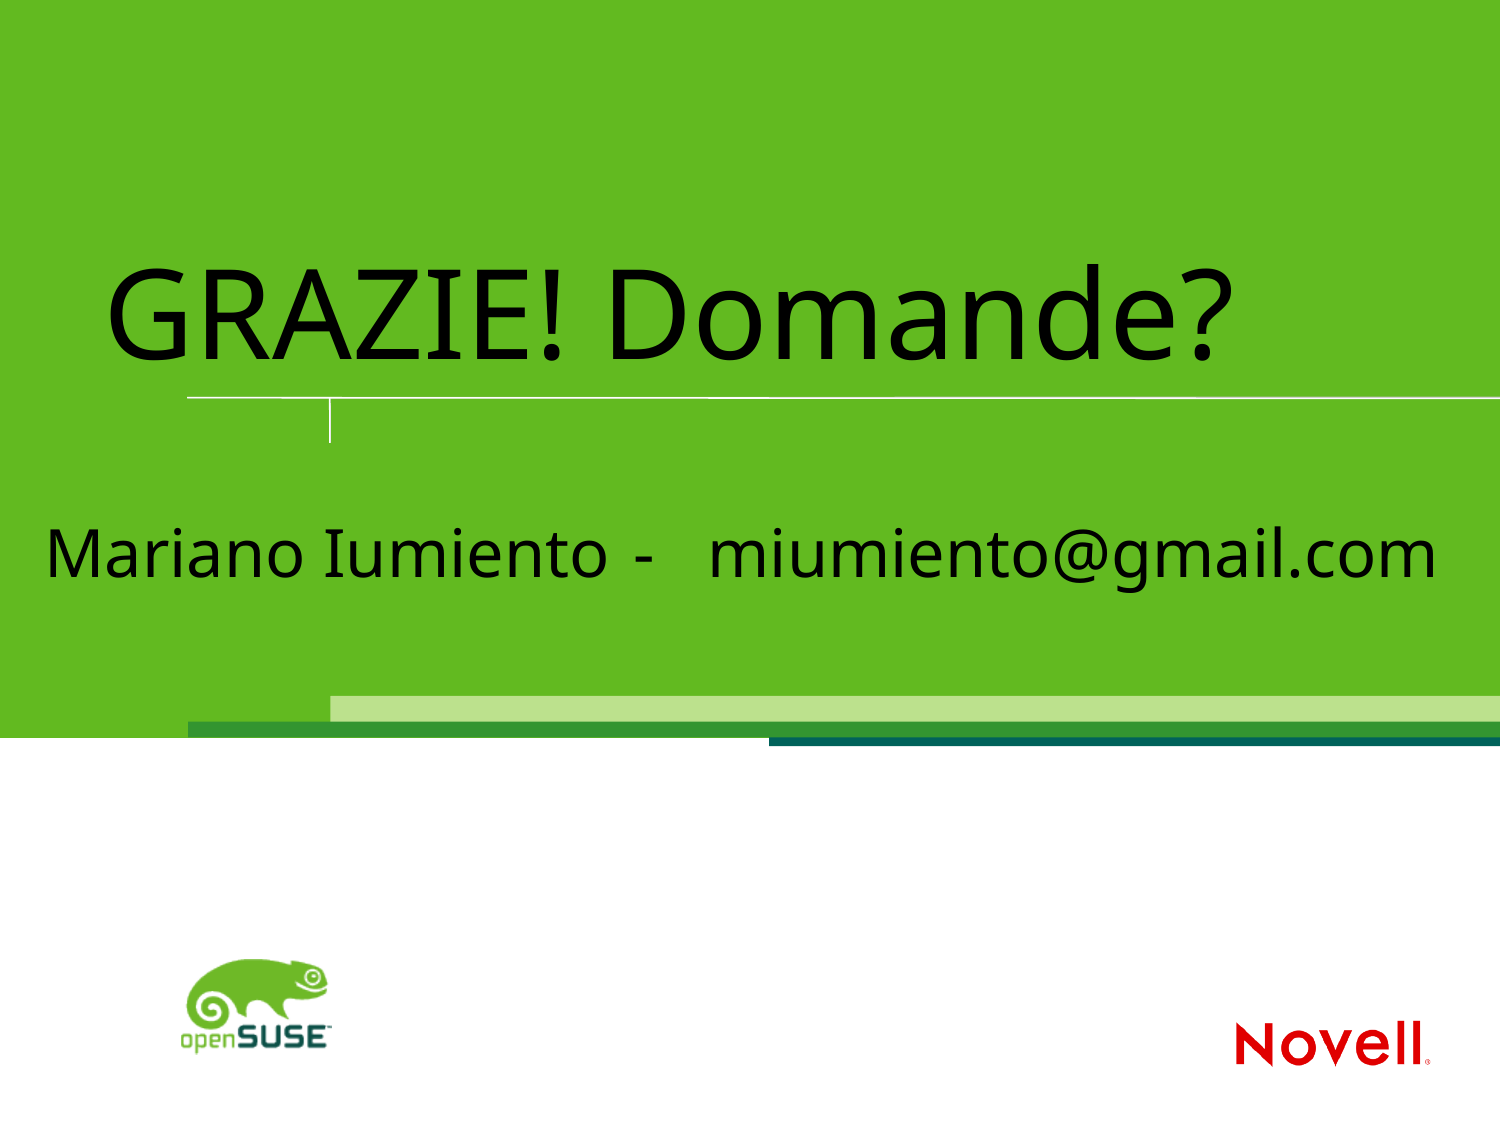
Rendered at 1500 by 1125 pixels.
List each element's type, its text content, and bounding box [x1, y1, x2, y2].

picture [1227, 1013, 1438, 1074]
subtitle Mariano Iumiento - miumiento@gmail.com [29, 507, 1477, 669]
picture [181, 959, 332, 1055]
title GRAZIE! Domande? [88, 137, 1477, 388]
